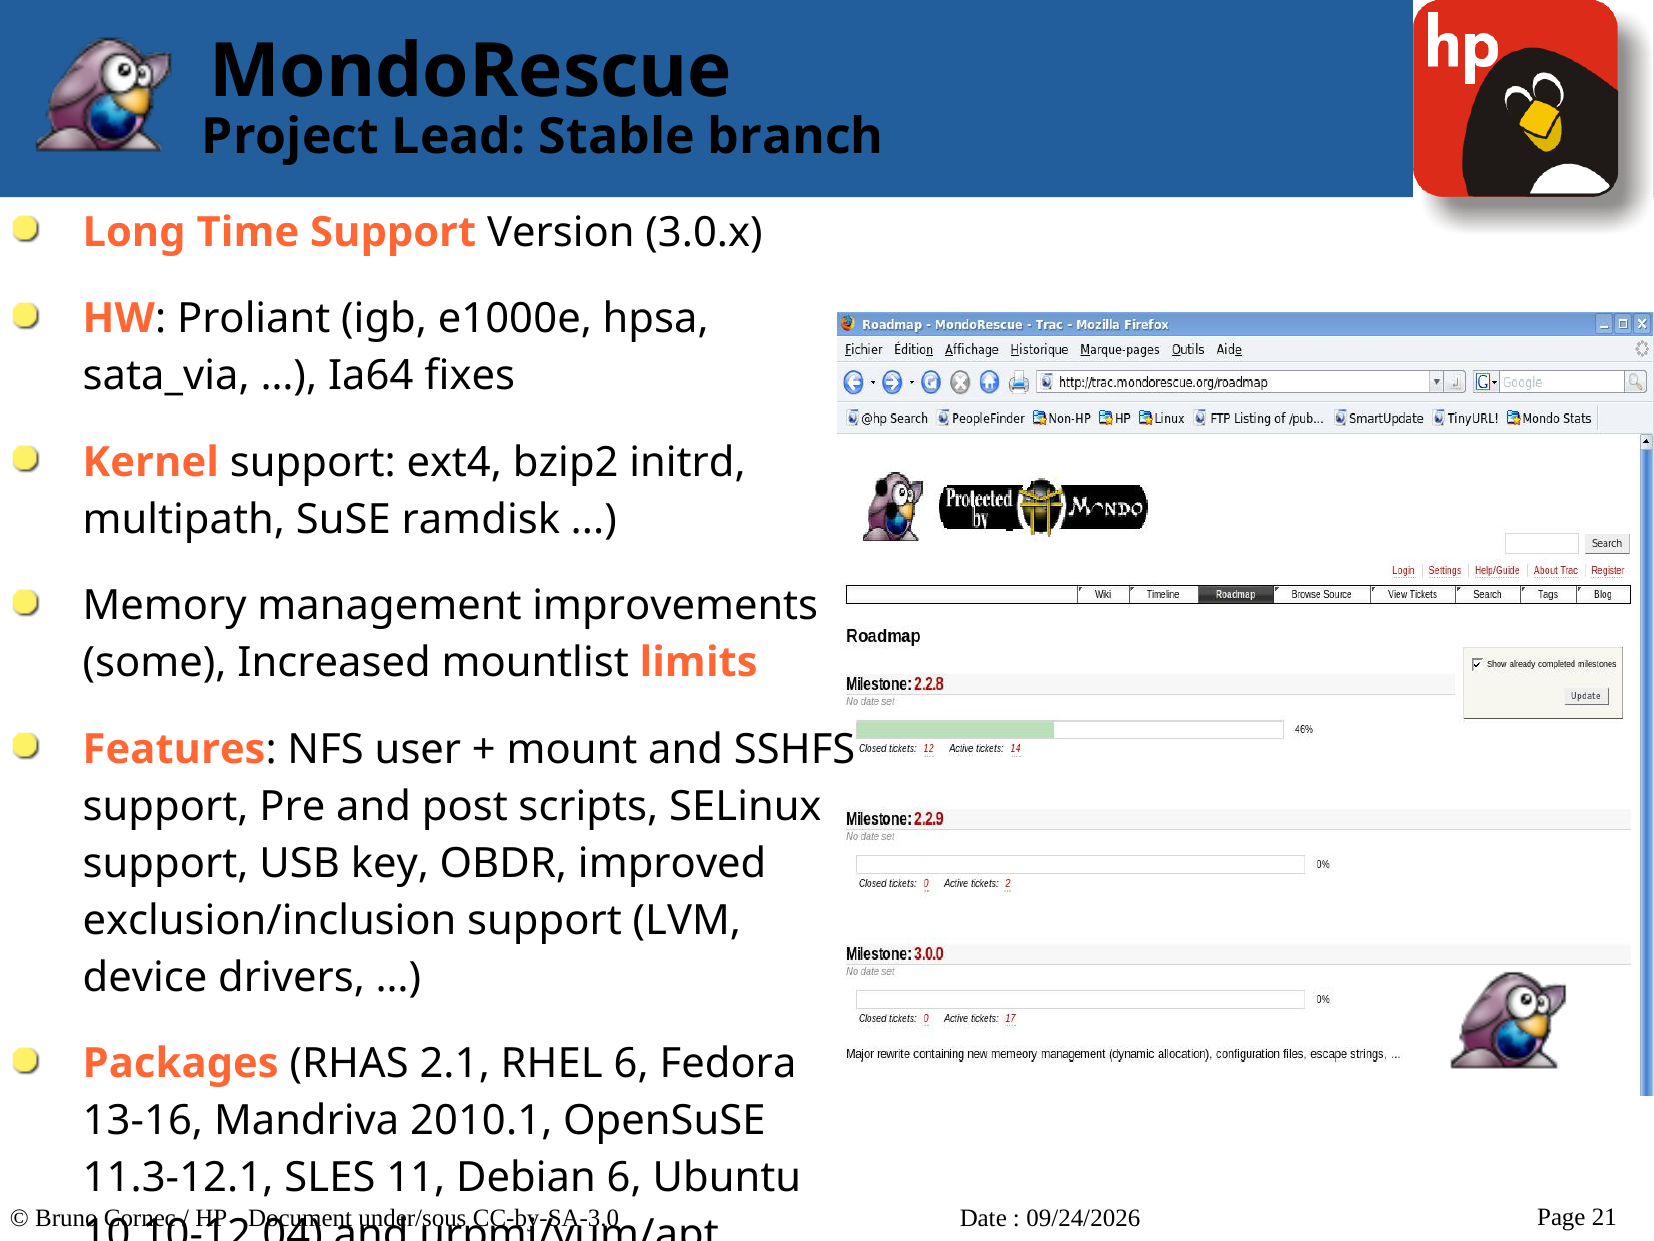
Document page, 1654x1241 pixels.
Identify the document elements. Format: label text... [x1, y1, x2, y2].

list Long Time Support Version (3.0.x) HW: Proliant (igb, e1000e, hpsa, sata_via, …), Ia64 fixes Kernel support: ext4, bzip2 initrd, multipath, SuSE ramdisk ...) Memory management improvements (some), Increased mountlist limits Features: NFS user + mount and SSHFS support, Pre and post scripts, SELinux support, USB key, OBDR, improved exclusion/inclusion support (LVM, device drivers, …) Packages (RHAS 2.1, RHEL 6, Fedora 13-16, Mandriva 2010.1, OpenSuSE 11.3-12.1, SLES 11, Debian 6, Ubuntu 10.10-12.04) and urpmi/yum/apt related support. Signed pkgs. [0, 201, 859, 1179]
picture [859, 312, 1654, 1109]
picture [0, 0, 211, 199]
title Project Lead: Stable branch [201, 32, 1191, 241]
picture [1413, 0, 1654, 235]
